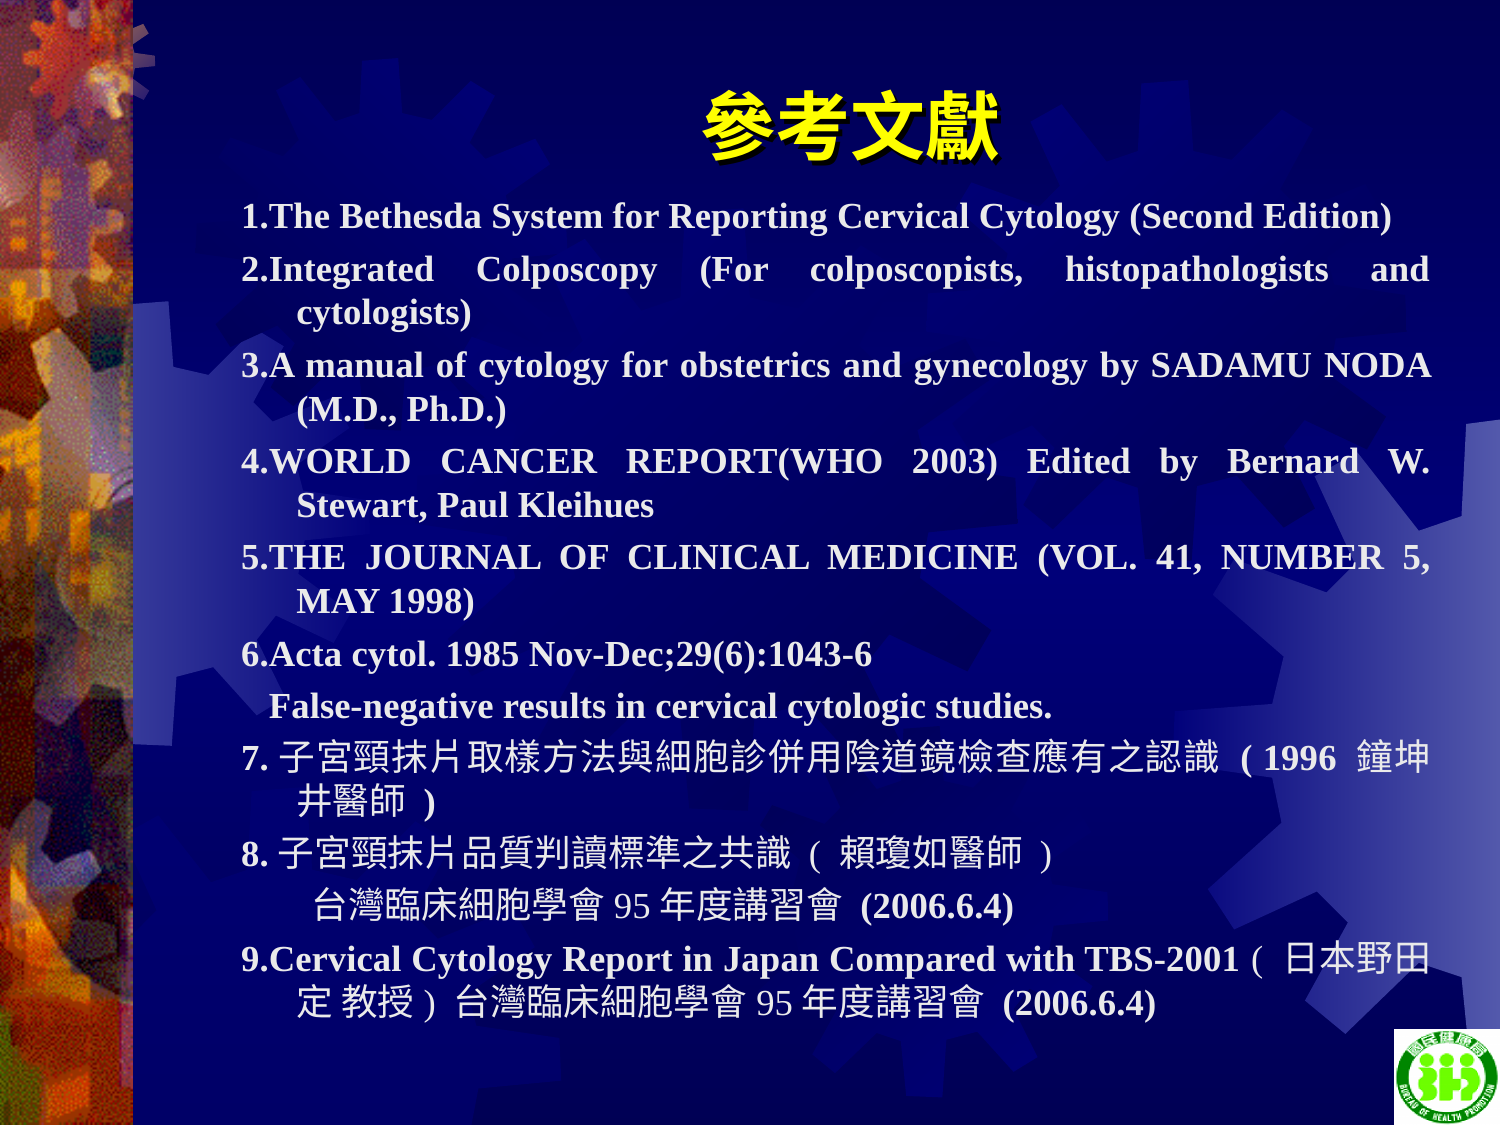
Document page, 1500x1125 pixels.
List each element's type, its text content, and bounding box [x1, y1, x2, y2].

list 1.The Bethesda System for Reporting Cervical Cytology (Second Edition) 2.Integrated Colposcopy (For colposcopists, histopathologists and cytologists) 3.A manual of cytology for obstetrics and gynecology by SADAMU NODA (M.D., Ph.D.) 4.WORLD CANCER REPORT(WHO 2003) Edited by Bernard W. Stewart, Paul Kleihues 5.THE JOURNAL OF CLINICAL MEDICINE (VOL. 41, NUMBER 5, MAY 1998) 6.Acta cytol. 1985 Nov-Dec;29(6):1043-6 False-negative results in cervical cytologic studies. 7.子宮頸抹片取樣方法與細胞診併用陰道鏡檢查應有之認識 ( 1996 鐘坤井醫師 ) 8.子宮頸抹片品質判讀標準之共識 ( 賴瓊如醫師 ) 台灣臨床細胞學會95年度講習會 (2006.6.4) 9.Cervical Cytology Report in Japan Compared with TBS-2001 ( 日本野田定 教授) 台灣臨床細胞學會95年度講習會 (2006.6.4) [171, 184, 1447, 1035]
title 參考文獻 [631, 66, 1070, 178]
